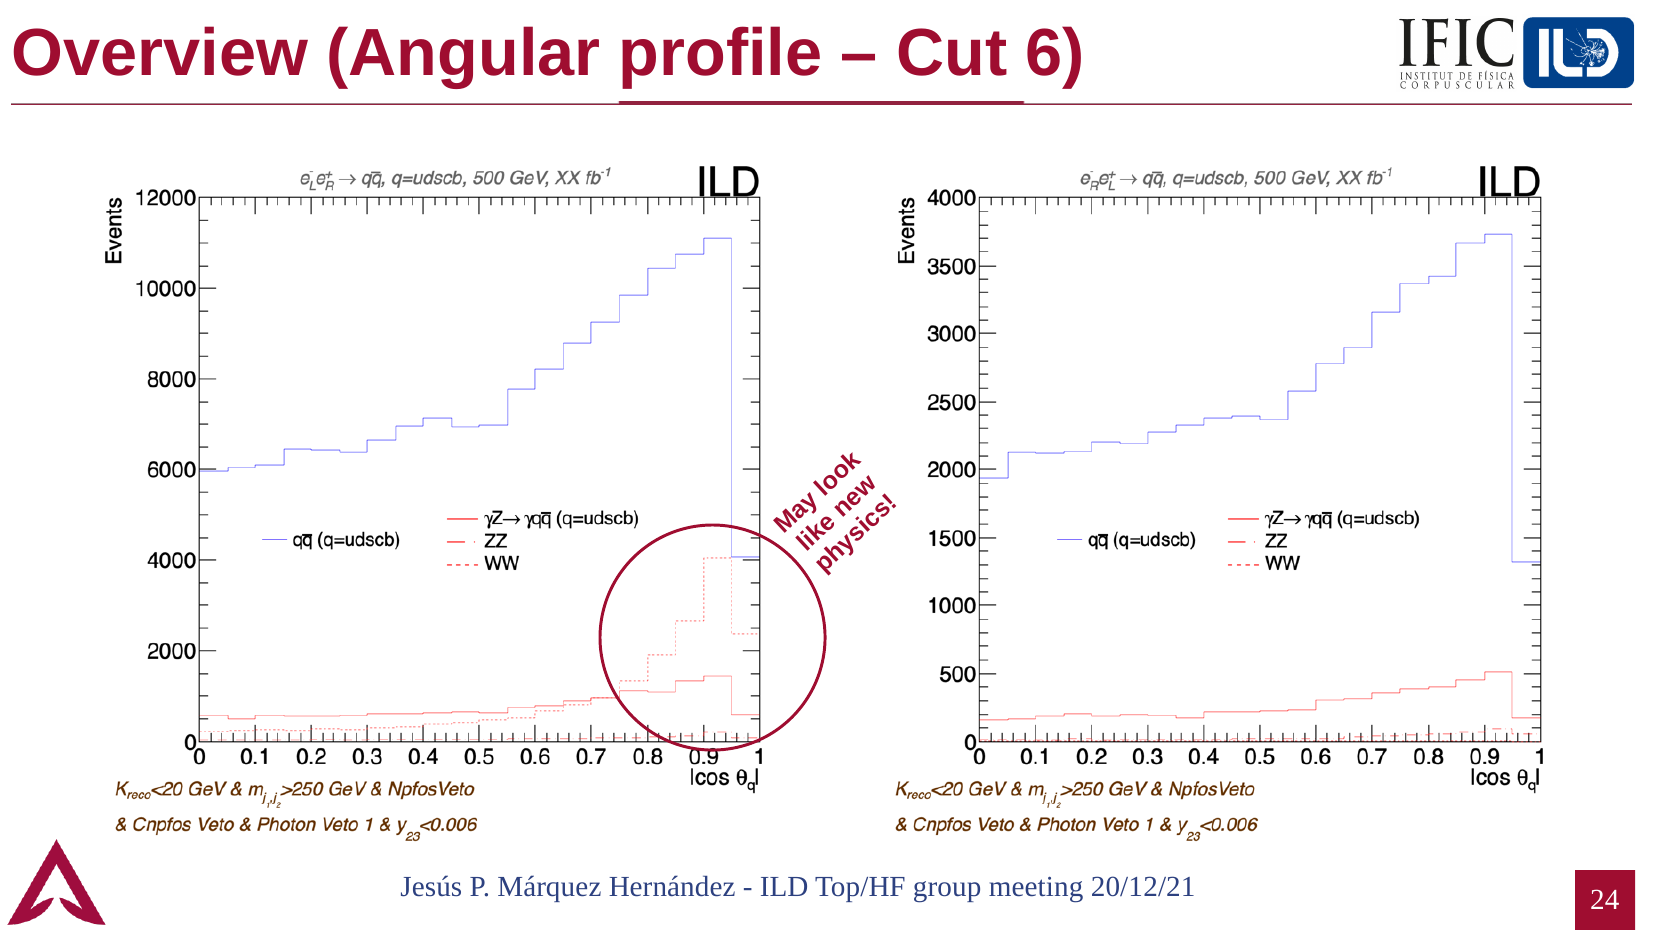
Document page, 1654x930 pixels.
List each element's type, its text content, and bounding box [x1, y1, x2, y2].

picture [1500, 16, 1517, 92]
picture [7, 163, 795, 925]
picture [1522, 14, 1635, 90]
picture [11, 101, 1632, 105]
picture [866, 163, 1576, 852]
picture [602, 527, 795, 748]
text_box May look like new physics! [741, 419, 931, 605]
title Overview (Angular profile – Cut 6) [11, 14, 1500, 102]
